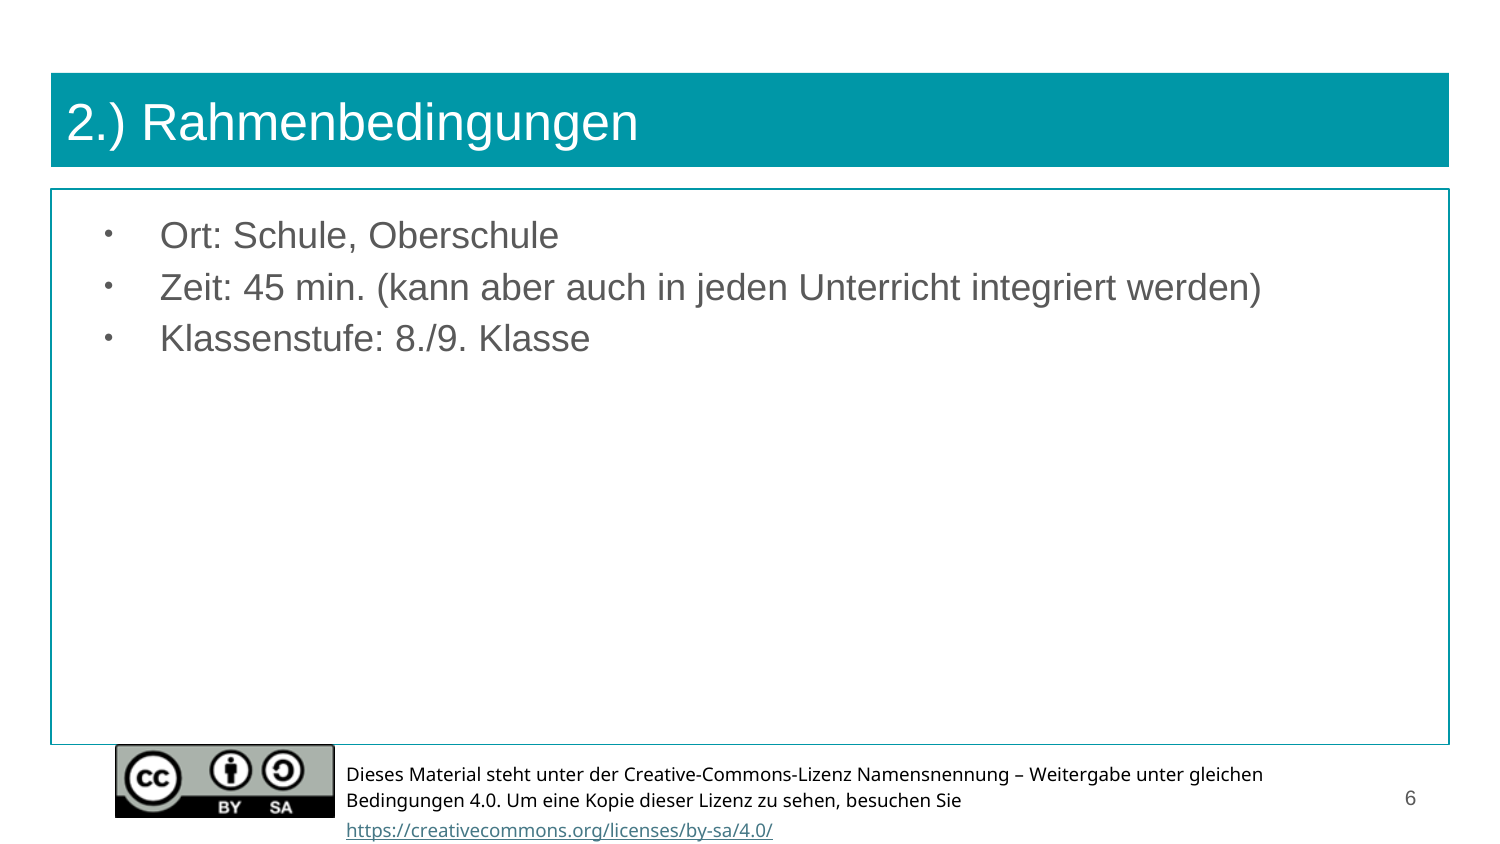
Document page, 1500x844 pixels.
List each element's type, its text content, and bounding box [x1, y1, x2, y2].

list Ort: Schule, Oberschule Zeit: 45 min. (kann aber auch in jeden Unterricht integriert werden) Klassenstufe: 8./9. Klasse [51, 189, 1449, 745]
text_box [1389, 764, 1480, 830]
picture [115, 745, 335, 818]
text_box Dieses Material steht unter der Creative-Commons-Lizenz Namensnennung – Weitergabe unter gleichen Bedingungen 4.0. Um eine Kopie dieser Lizenz zu sehen, besuchen Sie https://creativecommons.org/licenses/by-sa/4.0/ [331, 744, 1401, 824]
title 2.) Rahmenbedingungen [51, 72, 1449, 167]
